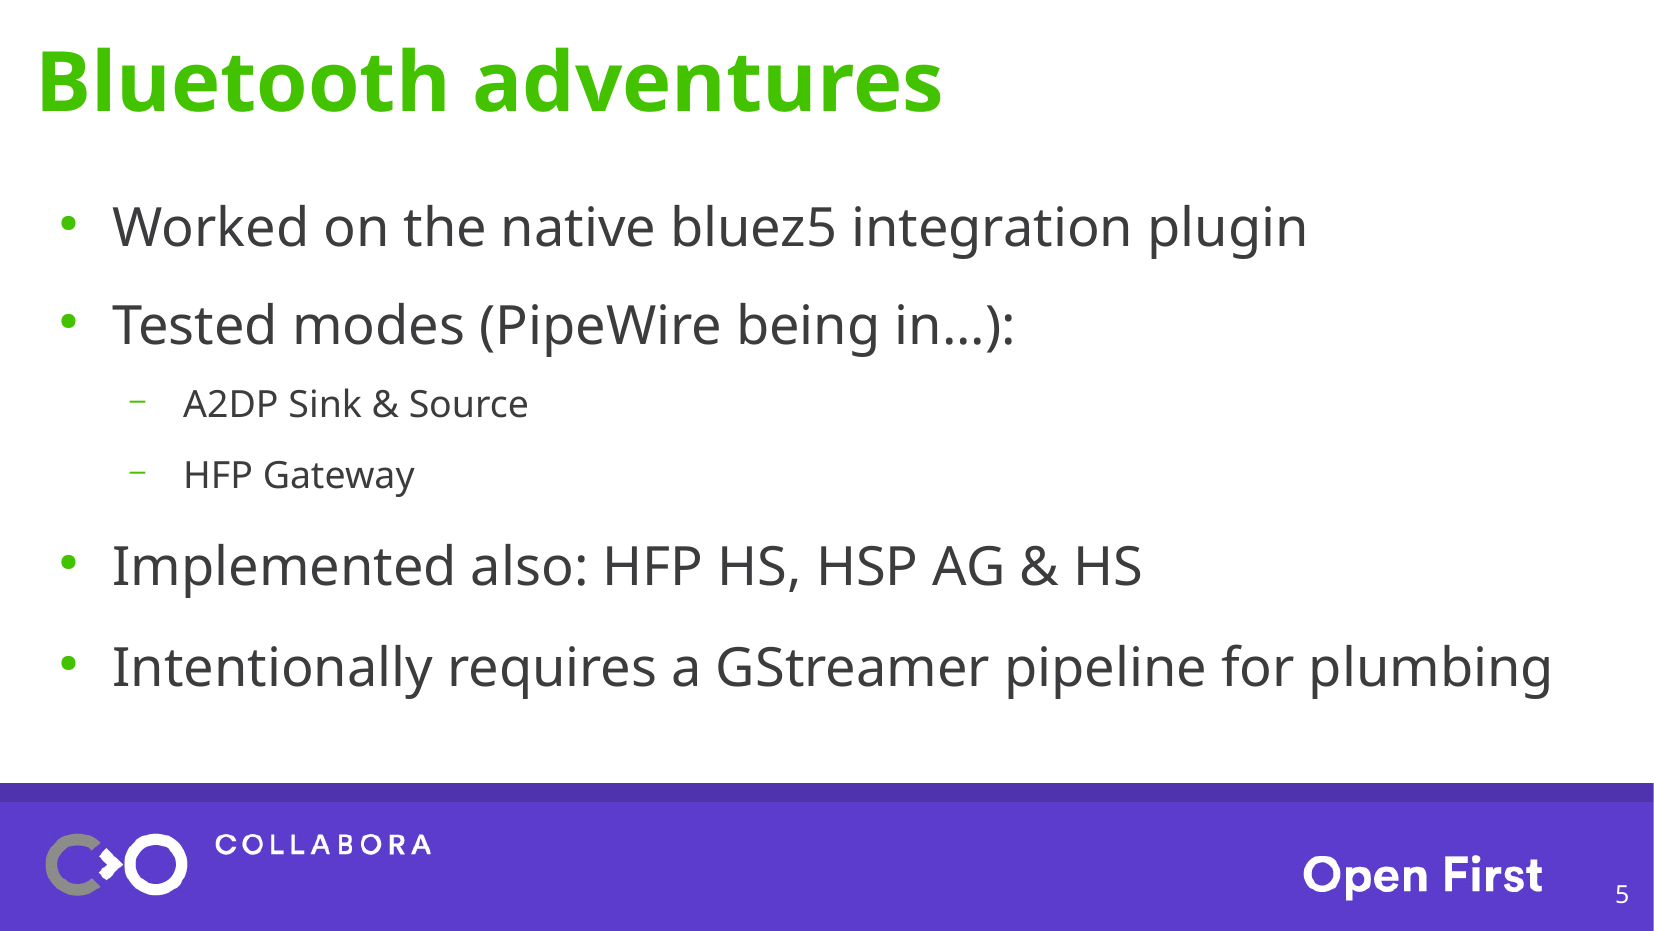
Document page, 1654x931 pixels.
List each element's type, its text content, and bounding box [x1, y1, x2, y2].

picture [0, 0, 1654, 931]
title Bluetooth adventures [35, 28, 1609, 192]
list Worked on the native bluez5 integration plugin Tested modes (PipeWire being in...): A2DP Sink & Source HFP Gateway Implemented also: HFP HS, HSP AG & HS Intentionally requires a GStreamer pipeline for plumbing [41, 160, 1614, 804]
